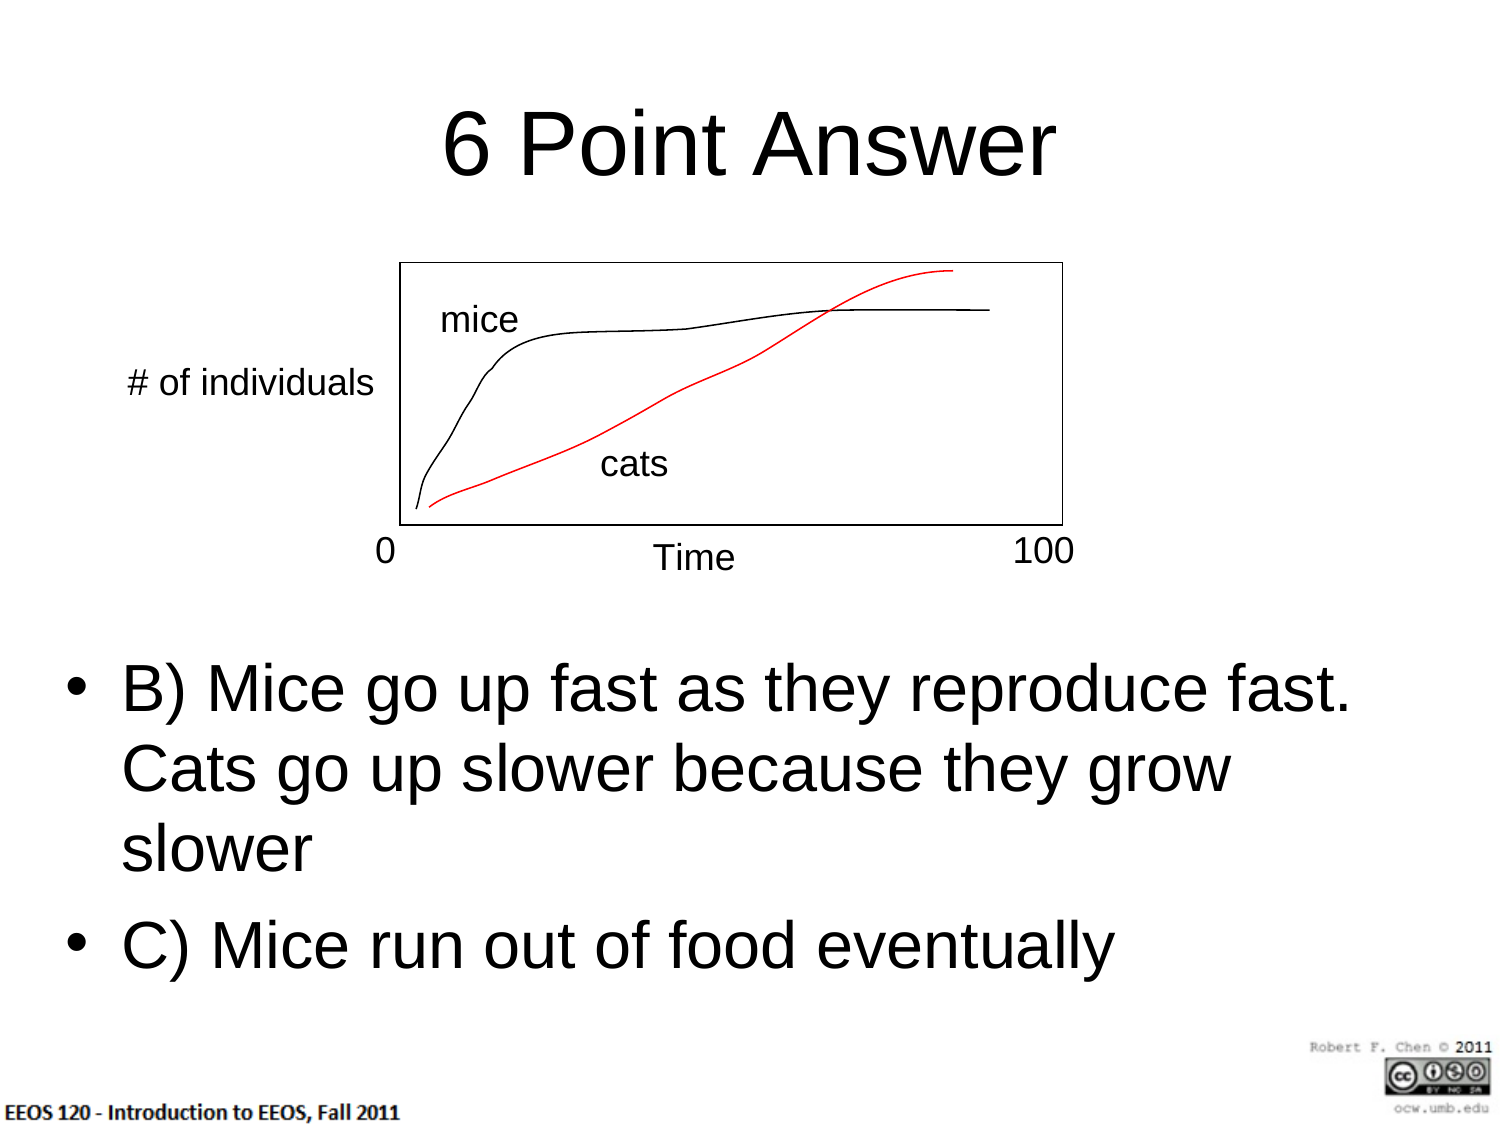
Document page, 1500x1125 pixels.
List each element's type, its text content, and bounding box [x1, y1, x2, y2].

text_box 100 [997, 518, 1090, 579]
title 6 Point Answer [75, 45, 1426, 233]
text_box mice [425, 287, 535, 348]
text_box [399, 262, 1063, 525]
text_box 0 [360, 518, 411, 579]
picture [0, 1094, 405, 1125]
list B) Mice go up fast as they reproduce fast. Cats go up slower because they grow slower C) Mice run out of food eventually [50, 637, 1401, 1030]
text_box cats [585, 430, 684, 492]
text_box Time [637, 524, 751, 586]
text_box # of individuals [113, 349, 391, 411]
picture [1304, 1034, 1500, 1125]
